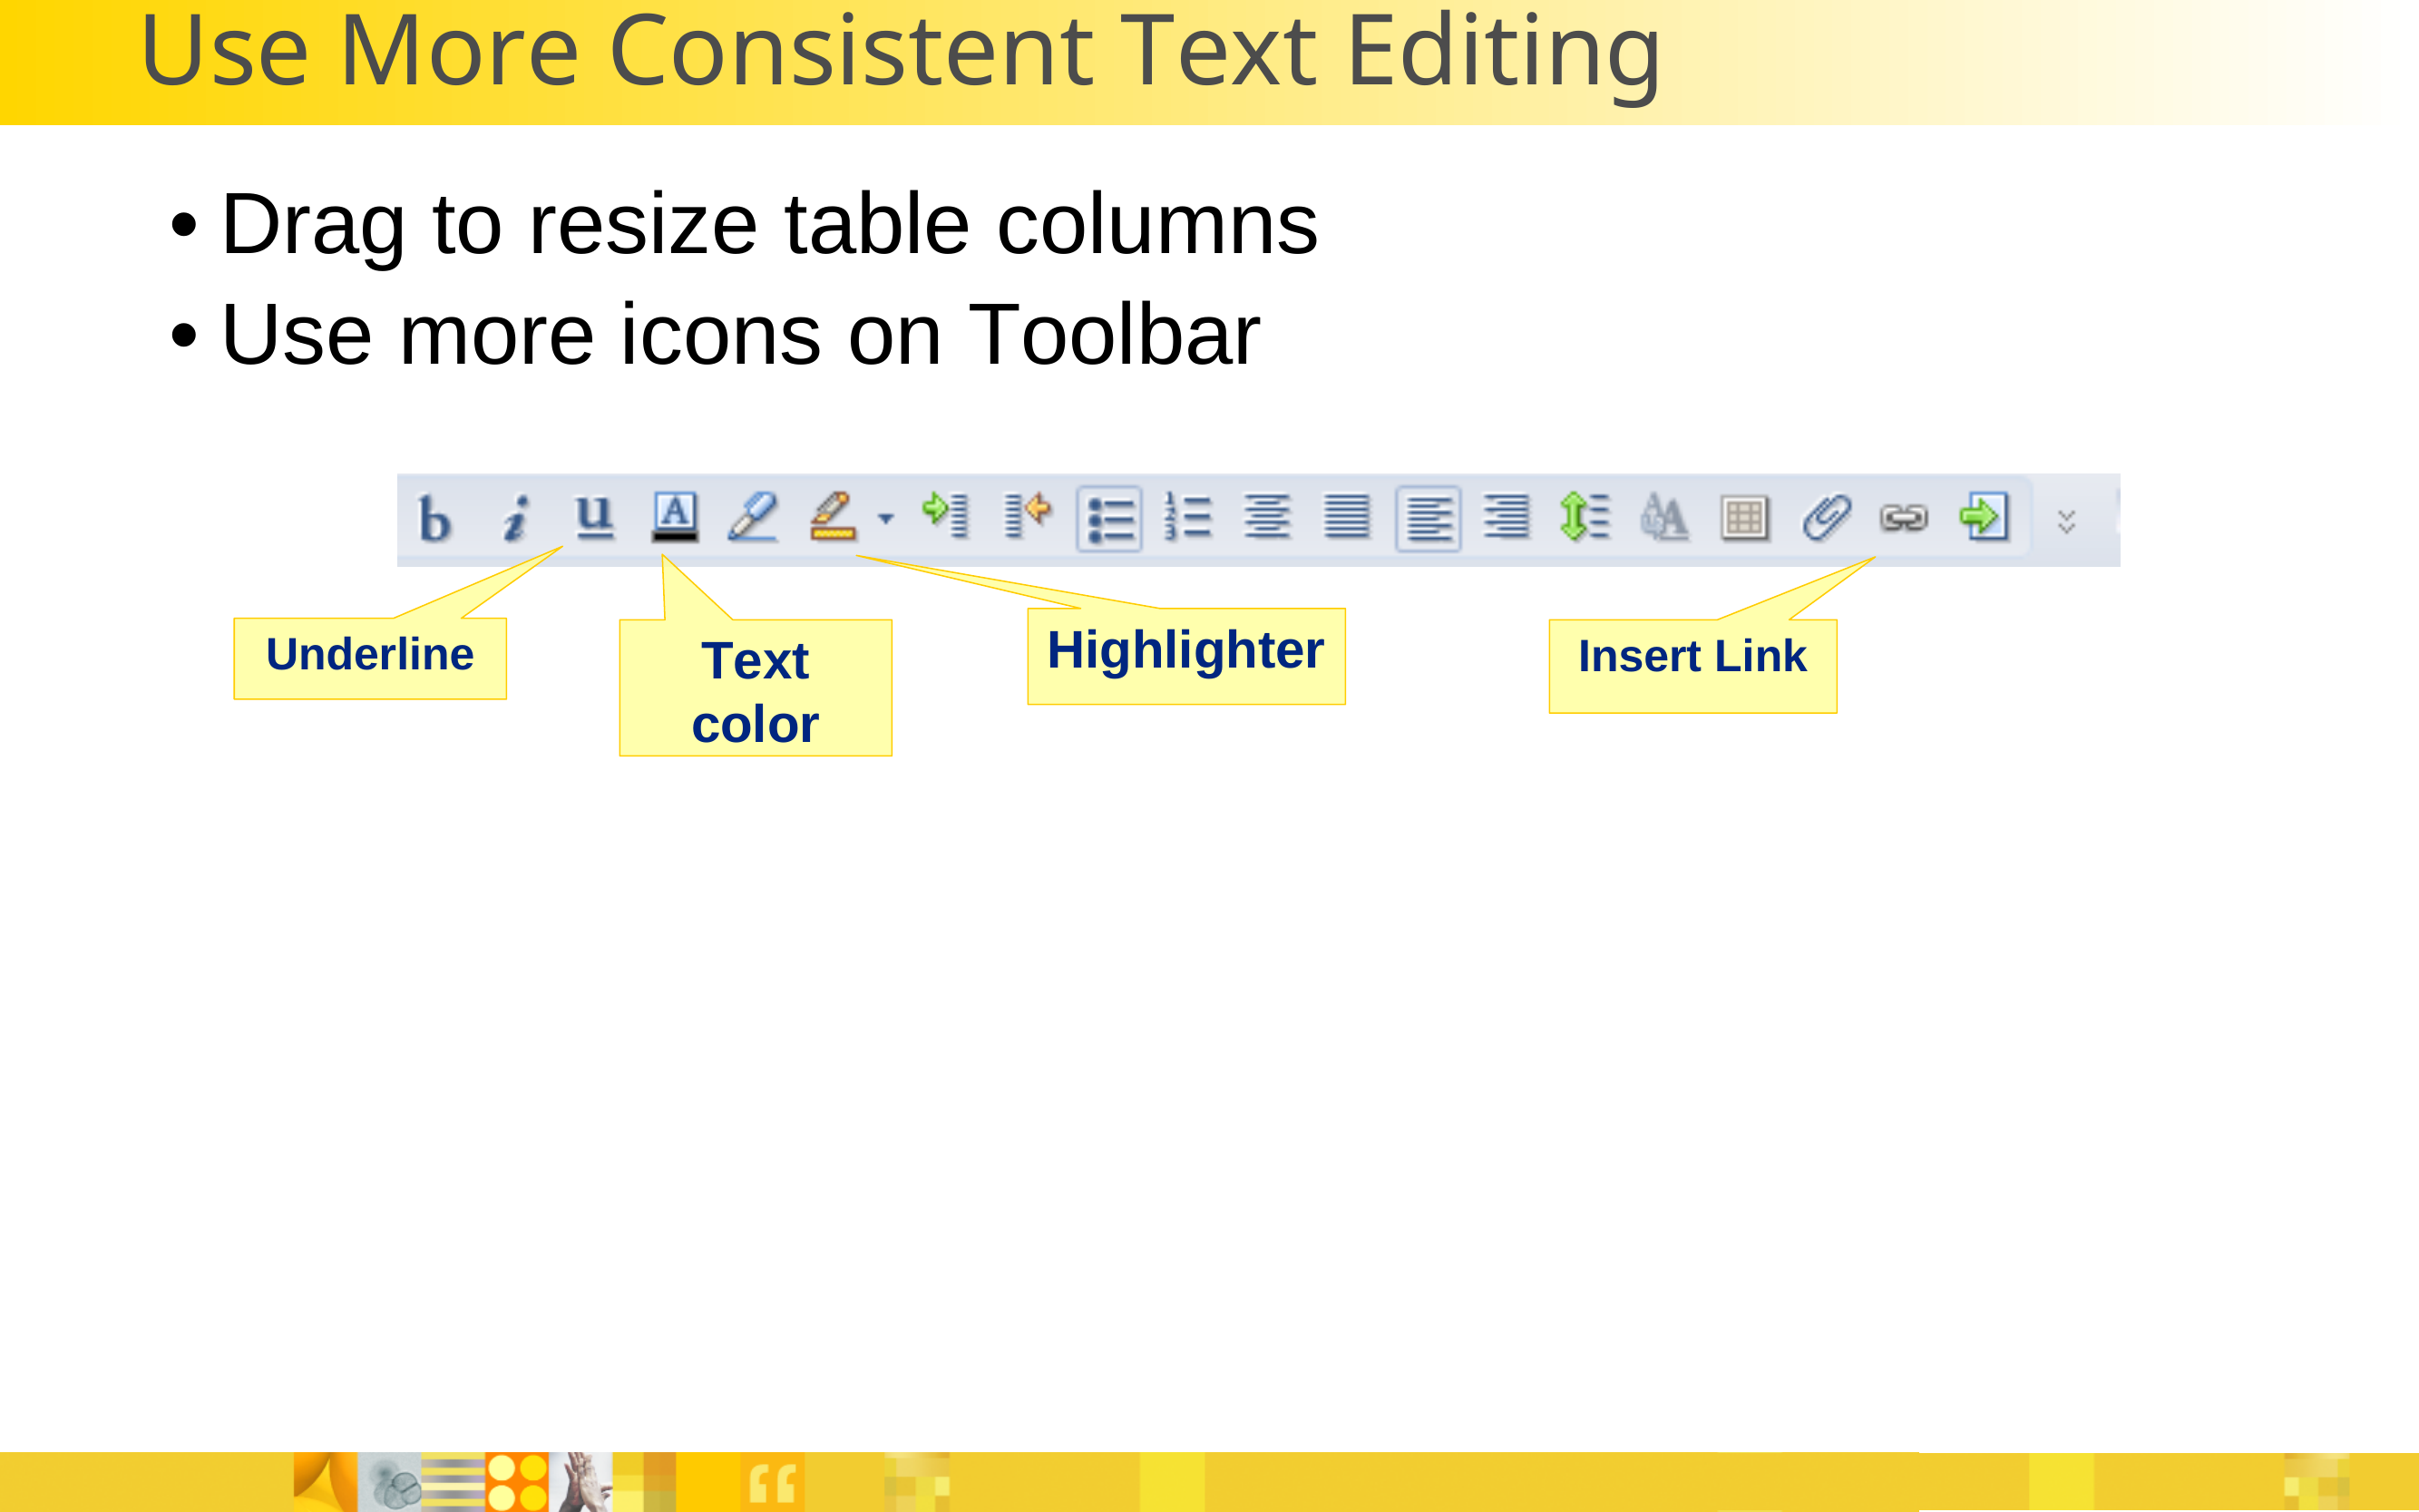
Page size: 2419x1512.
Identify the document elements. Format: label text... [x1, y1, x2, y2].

picture [397, 473, 2121, 567]
text_box Text color [619, 554, 892, 756]
text_box Underline [234, 546, 563, 699]
picture [0, 1452, 2419, 1512]
text_box Highlighter [856, 555, 1346, 705]
text_box [0, 0, 2419, 125]
title Use More Consistent Text Editing [137, 2, 2315, 127]
list Drag to resize table columns Use more icons on Toolbar [143, 177, 2321, 479]
text_box Insert Link [1549, 556, 1876, 714]
